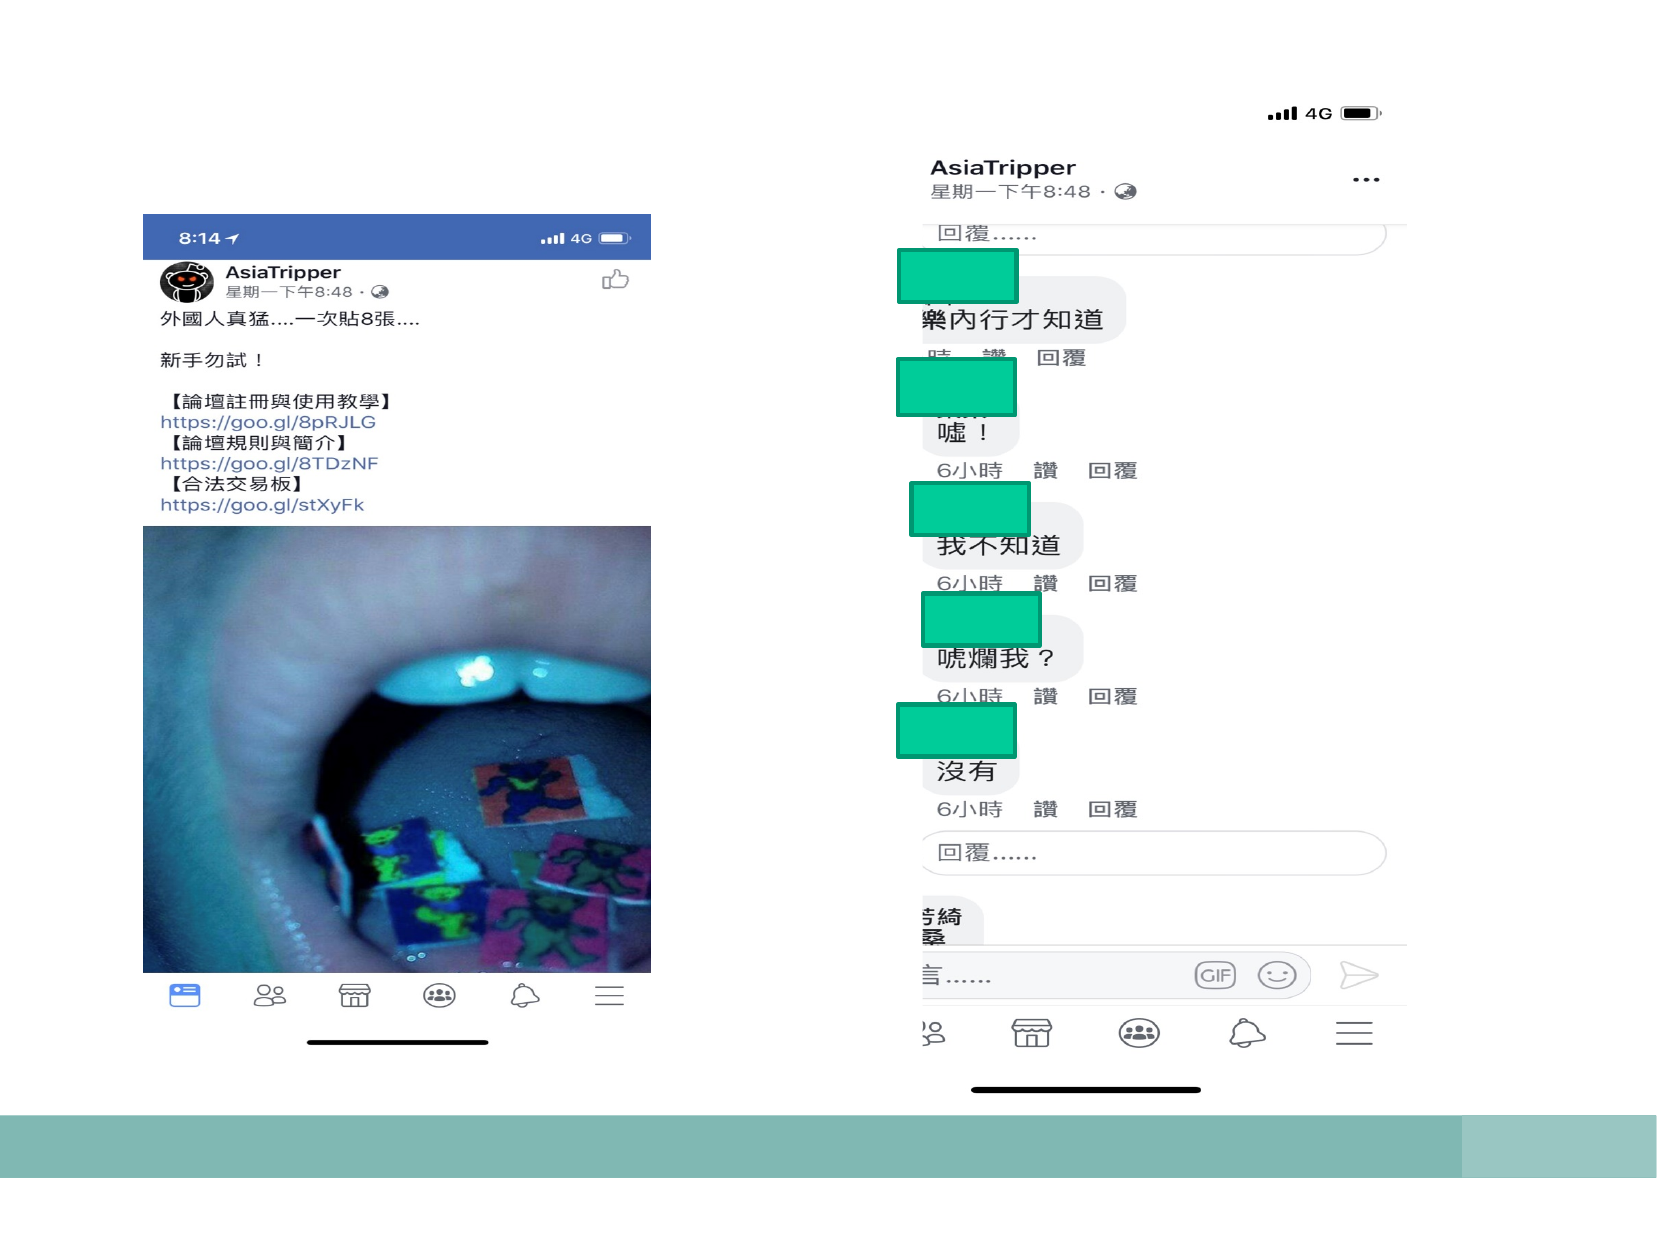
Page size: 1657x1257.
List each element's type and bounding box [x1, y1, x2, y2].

picture [143, 214, 651, 1053]
picture [922, 84, 1407, 1103]
